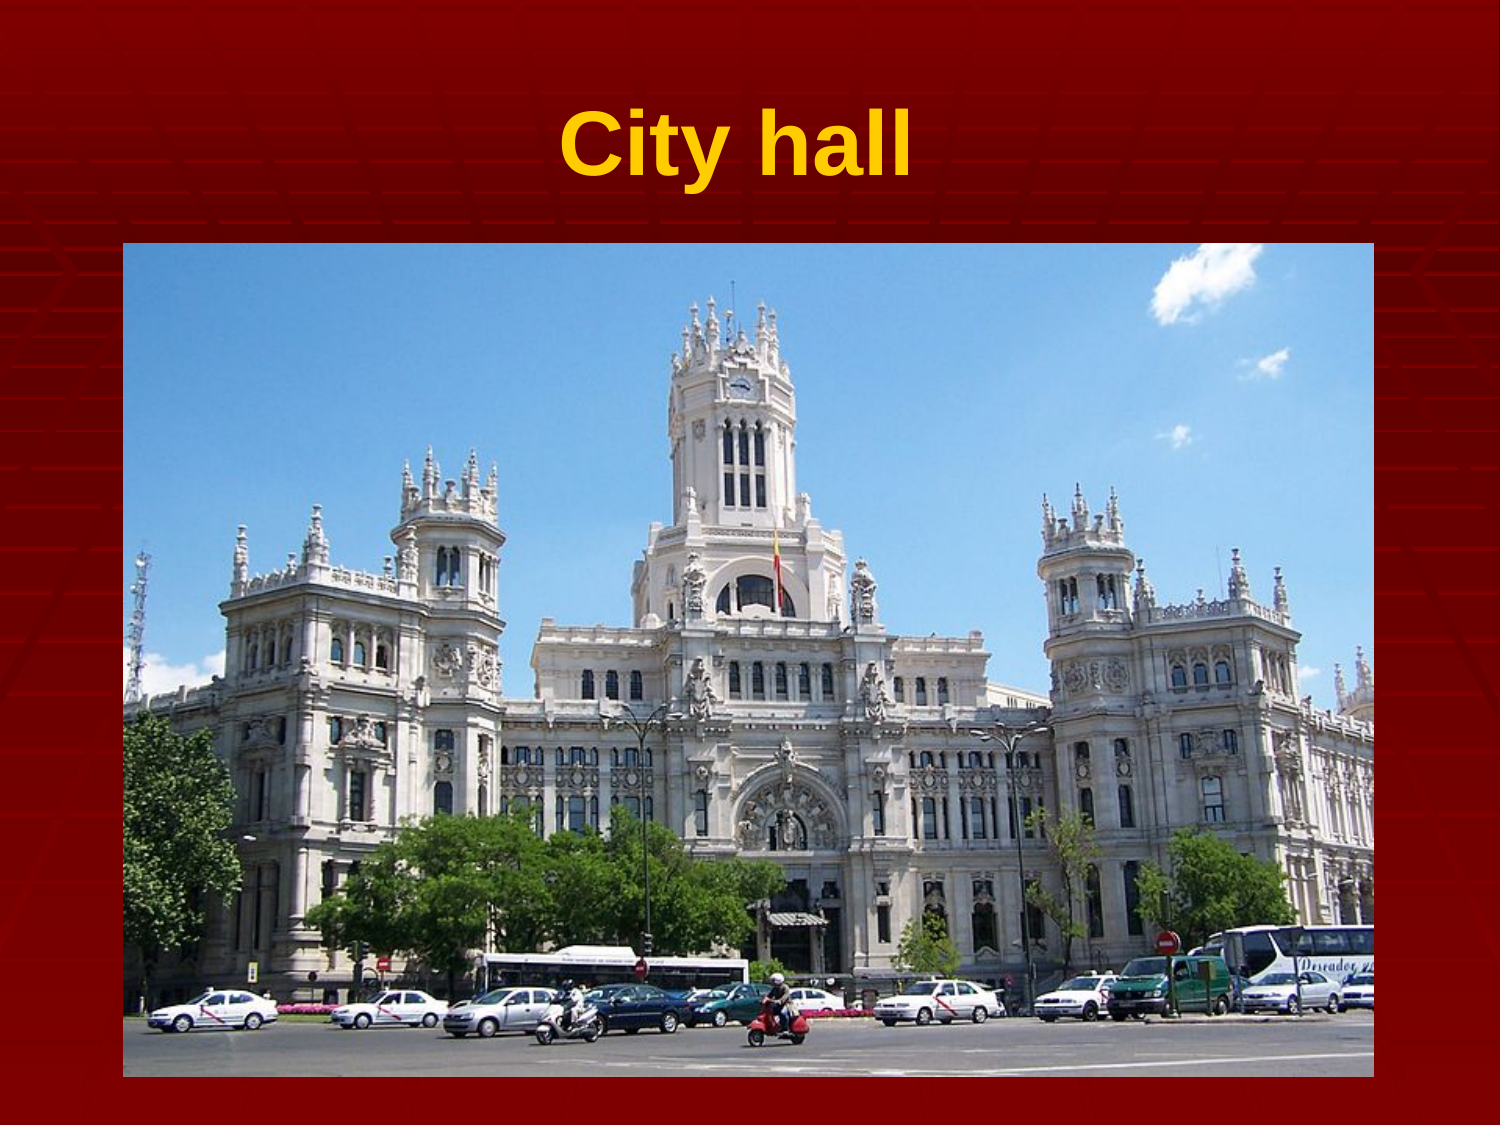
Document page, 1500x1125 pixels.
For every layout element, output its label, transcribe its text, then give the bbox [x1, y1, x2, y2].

title City hall [74, 44, 1425, 233]
picture [123, 243, 1374, 1077]
